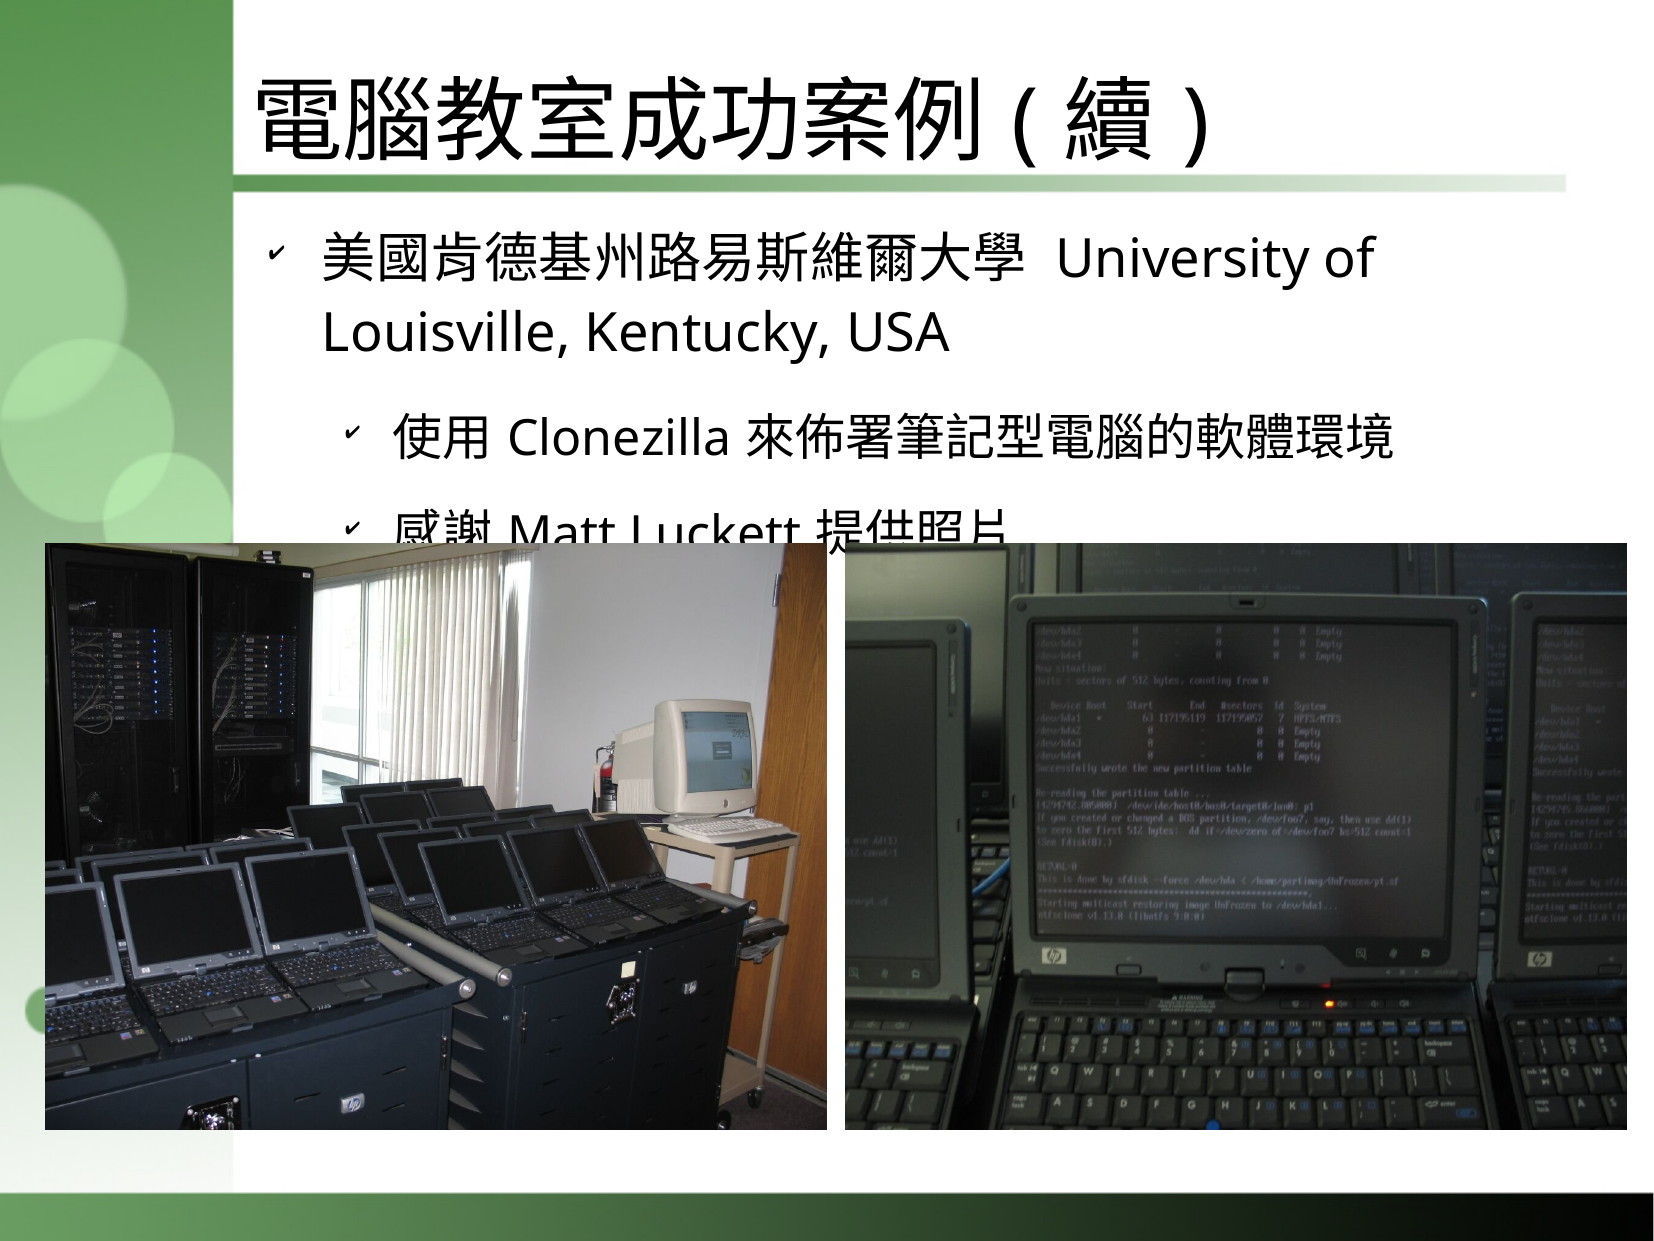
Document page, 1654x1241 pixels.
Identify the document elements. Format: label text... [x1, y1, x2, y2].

title 電腦教室成功案例(續) [236, 41, 1595, 185]
list 美國肯德基州路易斯維爾大學 University of Louisville, Kentucky, USA 使用Clonezilla來佈署筆記型電腦的軟體環境 感謝Matt Luckett提供照片 [236, 206, 1595, 532]
picture [0, 0, 1654, 1241]
